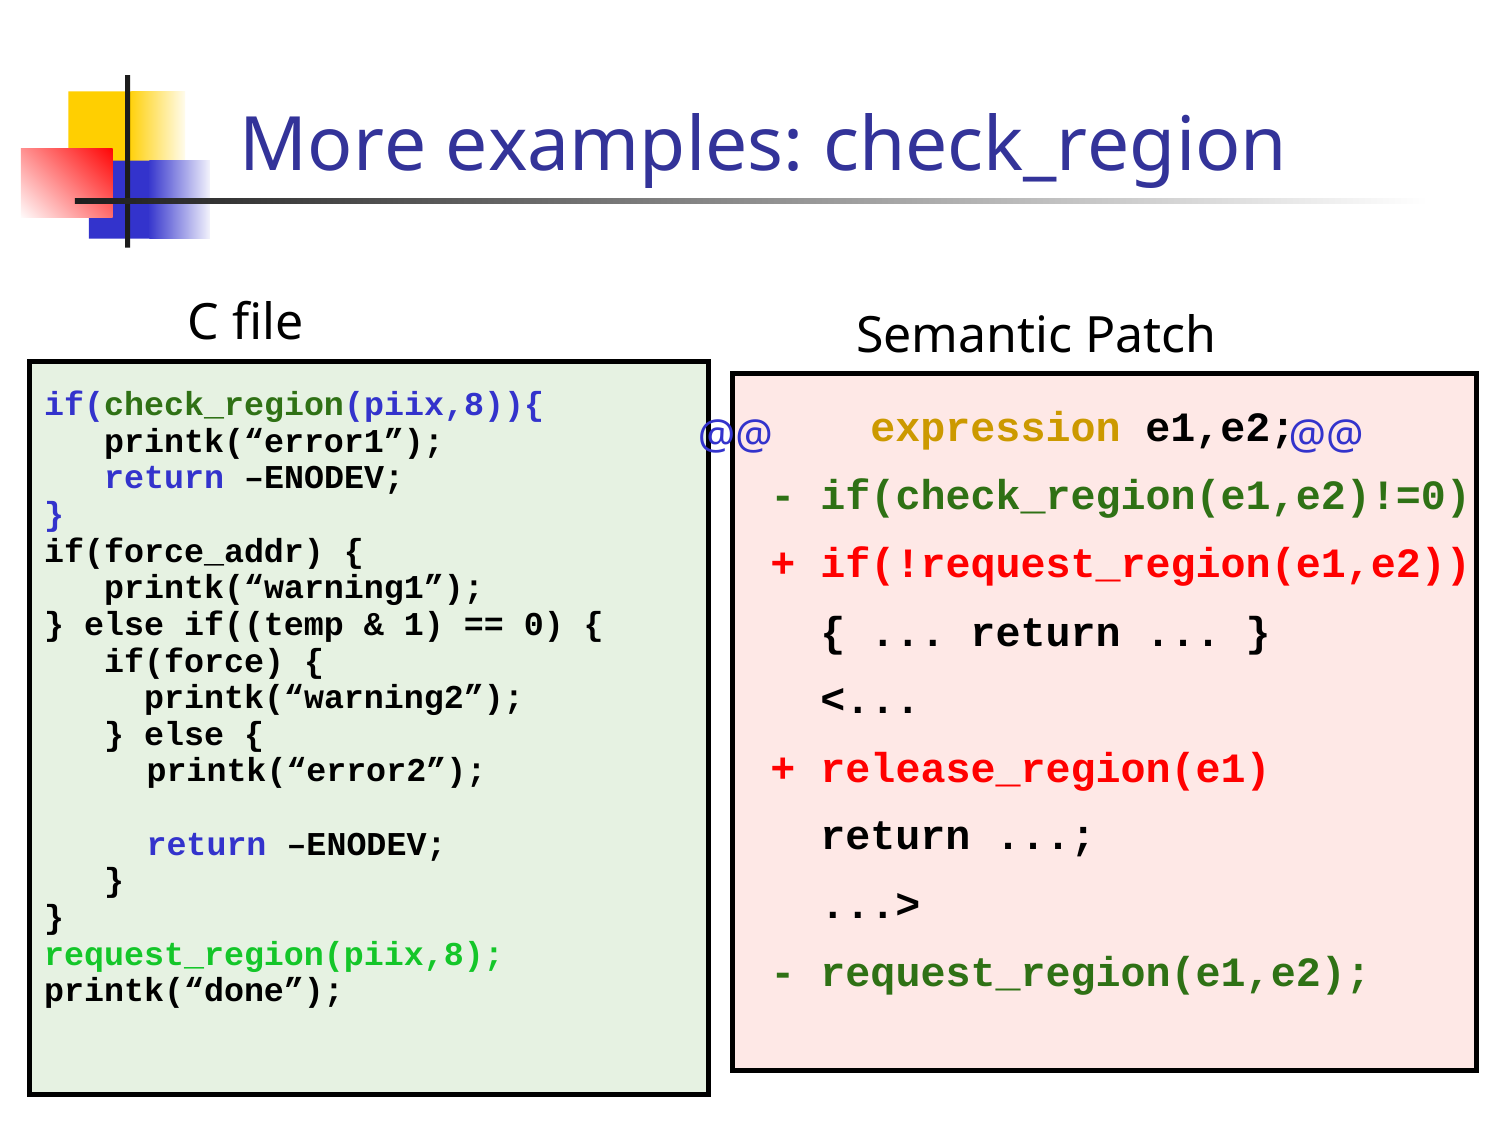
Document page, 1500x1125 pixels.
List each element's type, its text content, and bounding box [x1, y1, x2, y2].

text_box [29, 470, 709, 1095]
title More examples: check_region [224, 12, 1500, 200]
text_box @@ [703, 397, 913, 470]
text_box @@ [711, 430, 720, 442]
text_box if(check_region(piix,8)){ printk(“error1”); return –ENODEV; } if(force_addr) { printk(“warning1”); } else if((temp & 1) == 0) { if(force) { printk(“warning2”); } else { printk(“error2”); return –ENODEV; } } request_region(piix,8); printk(“done”); [29, 385, 703, 1015]
text_box C file [173, 278, 444, 363]
text_box [732, 373, 1477, 399]
text_box Semantic Patch [841, 290, 1357, 375]
text_box [29, 361, 709, 397]
text_box @@ [1273, 397, 1500, 470]
text_box expression e1,e2; - if(check_region(e1,e2)!=0) + if(!request_region(e1,e2)) { ... return ... } <... + release_region(e1) return ...; ...> - request_region(e1,e2); [755, 399, 1500, 1007]
text_box [732, 470, 1477, 1071]
